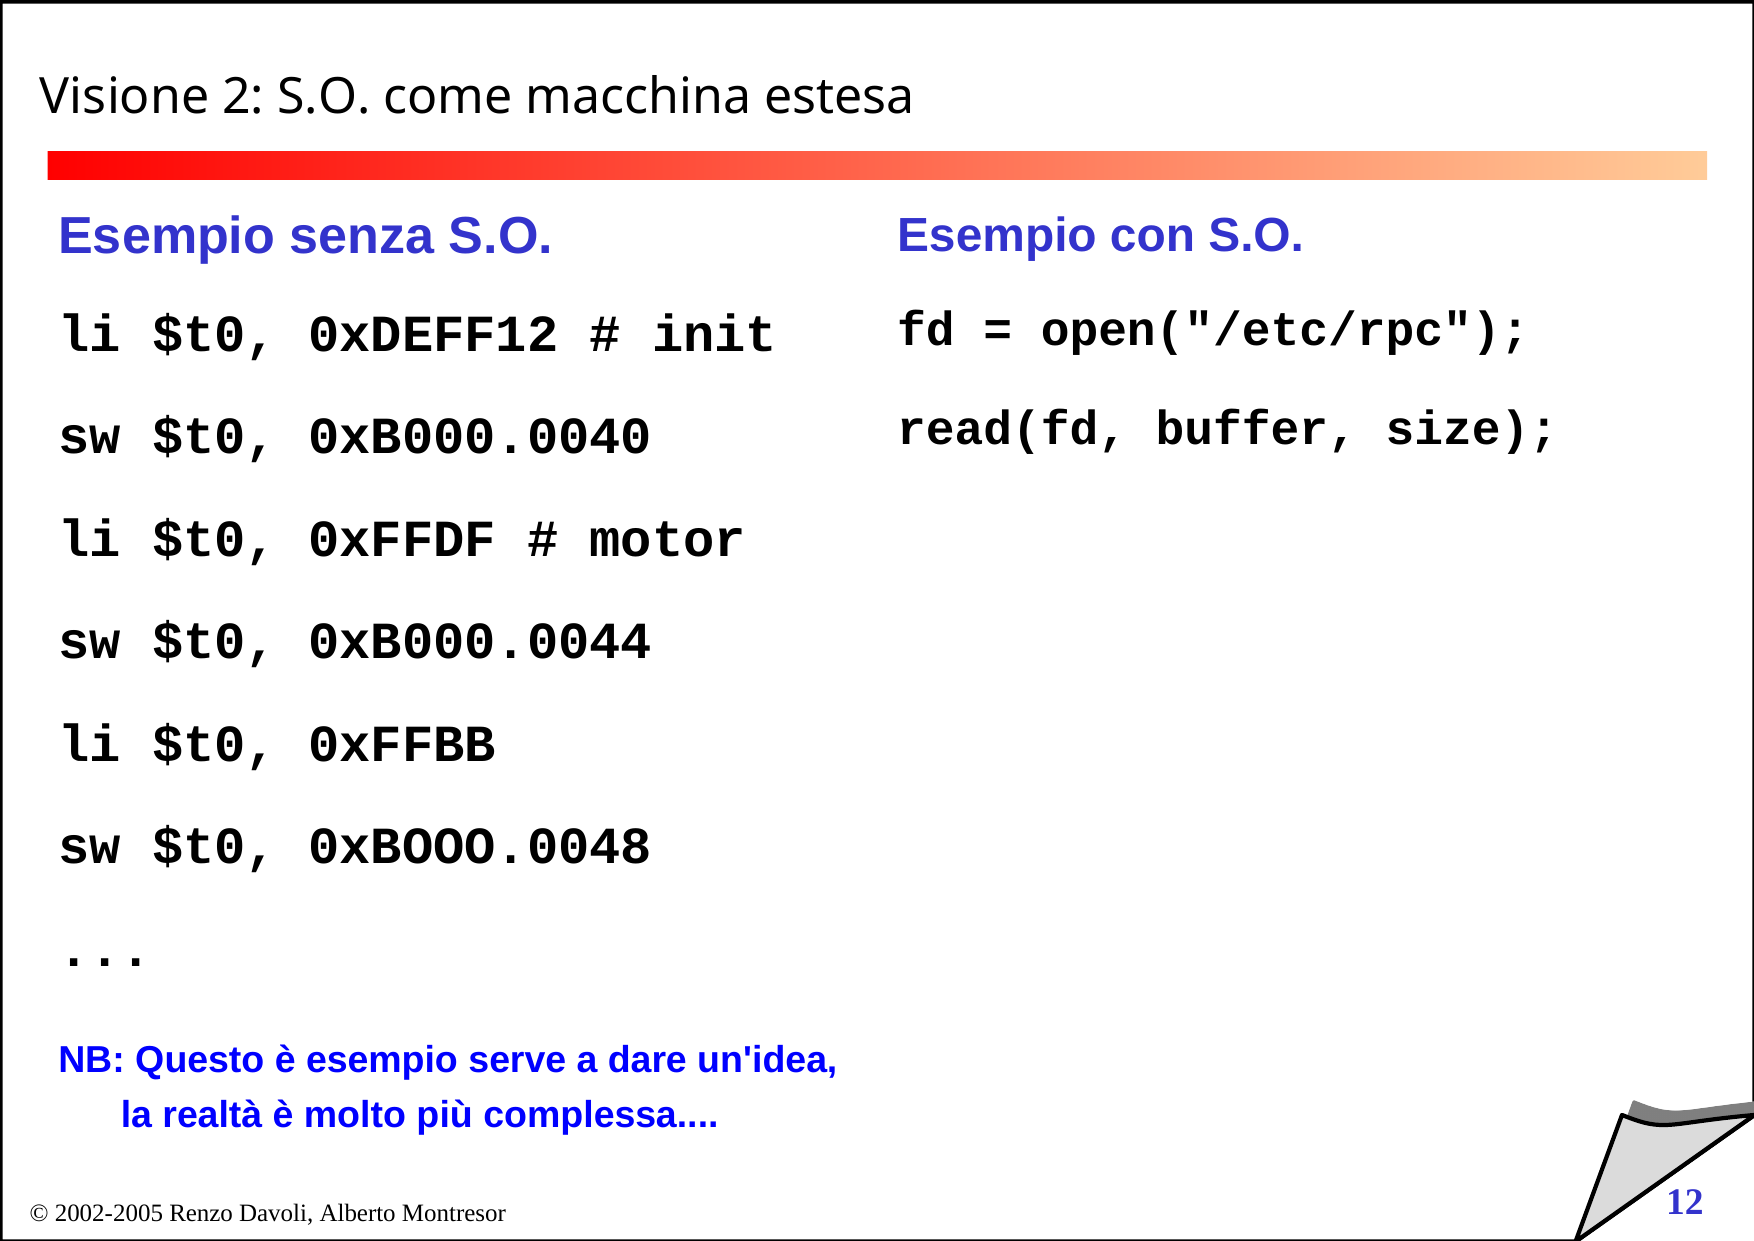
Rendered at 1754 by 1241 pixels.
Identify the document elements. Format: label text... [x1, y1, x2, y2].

list Esempio senza S.O. li $t0, 0xDEFF12 # init sw $t0, 0xB000.0040 li $t0, 0xFFDF # motor sw $t0, 0xB000.0044 li $t0, 0xFFBB sw $t0, 0xBOOO.0048 ... NB: Questo è esempio serve a dare un'idea, la realtà è molto più complessa.... [58, 206, 858, 1201]
title Visione 2: S.O. come macchina estesa [40, 49, 1713, 144]
list Esempio con S.O. fd = open("/etc/rpc"); read(fd, buffer, size); [897, 206, 1696, 815]
